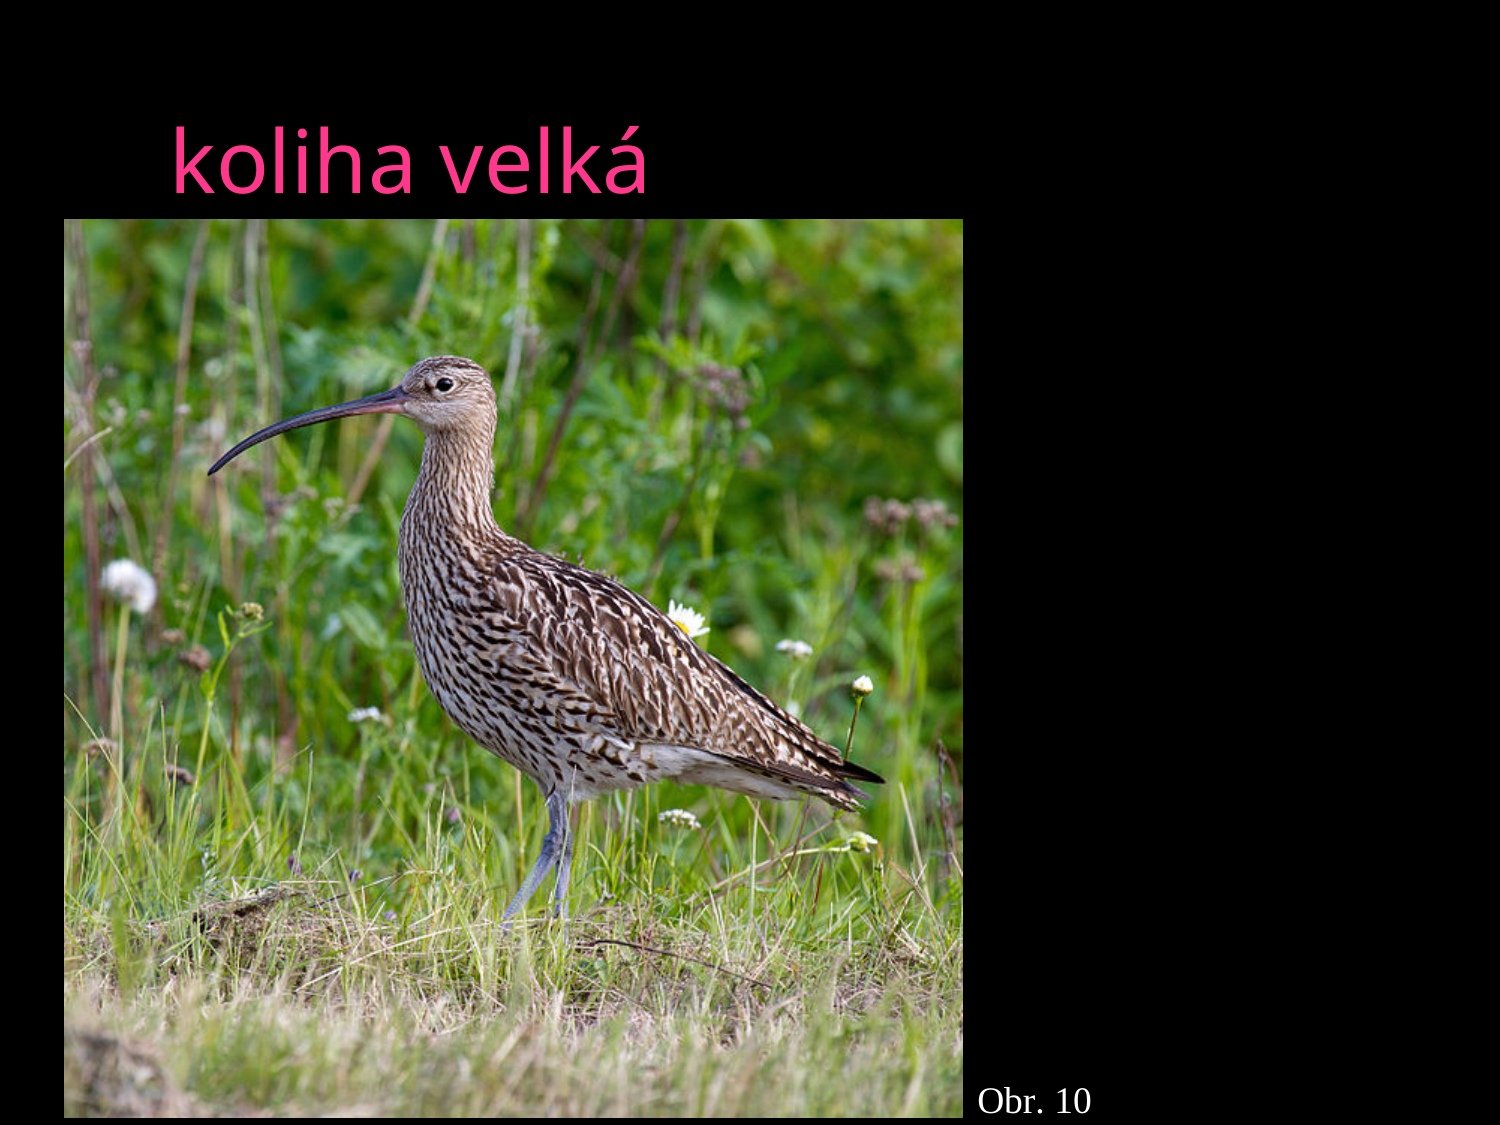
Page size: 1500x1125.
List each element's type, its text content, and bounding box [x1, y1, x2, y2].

text_box Obr. 10 [962, 1068, 1117, 1125]
picture [64, 219, 963, 1118]
title koliha velká [75, 43, 1426, 274]
